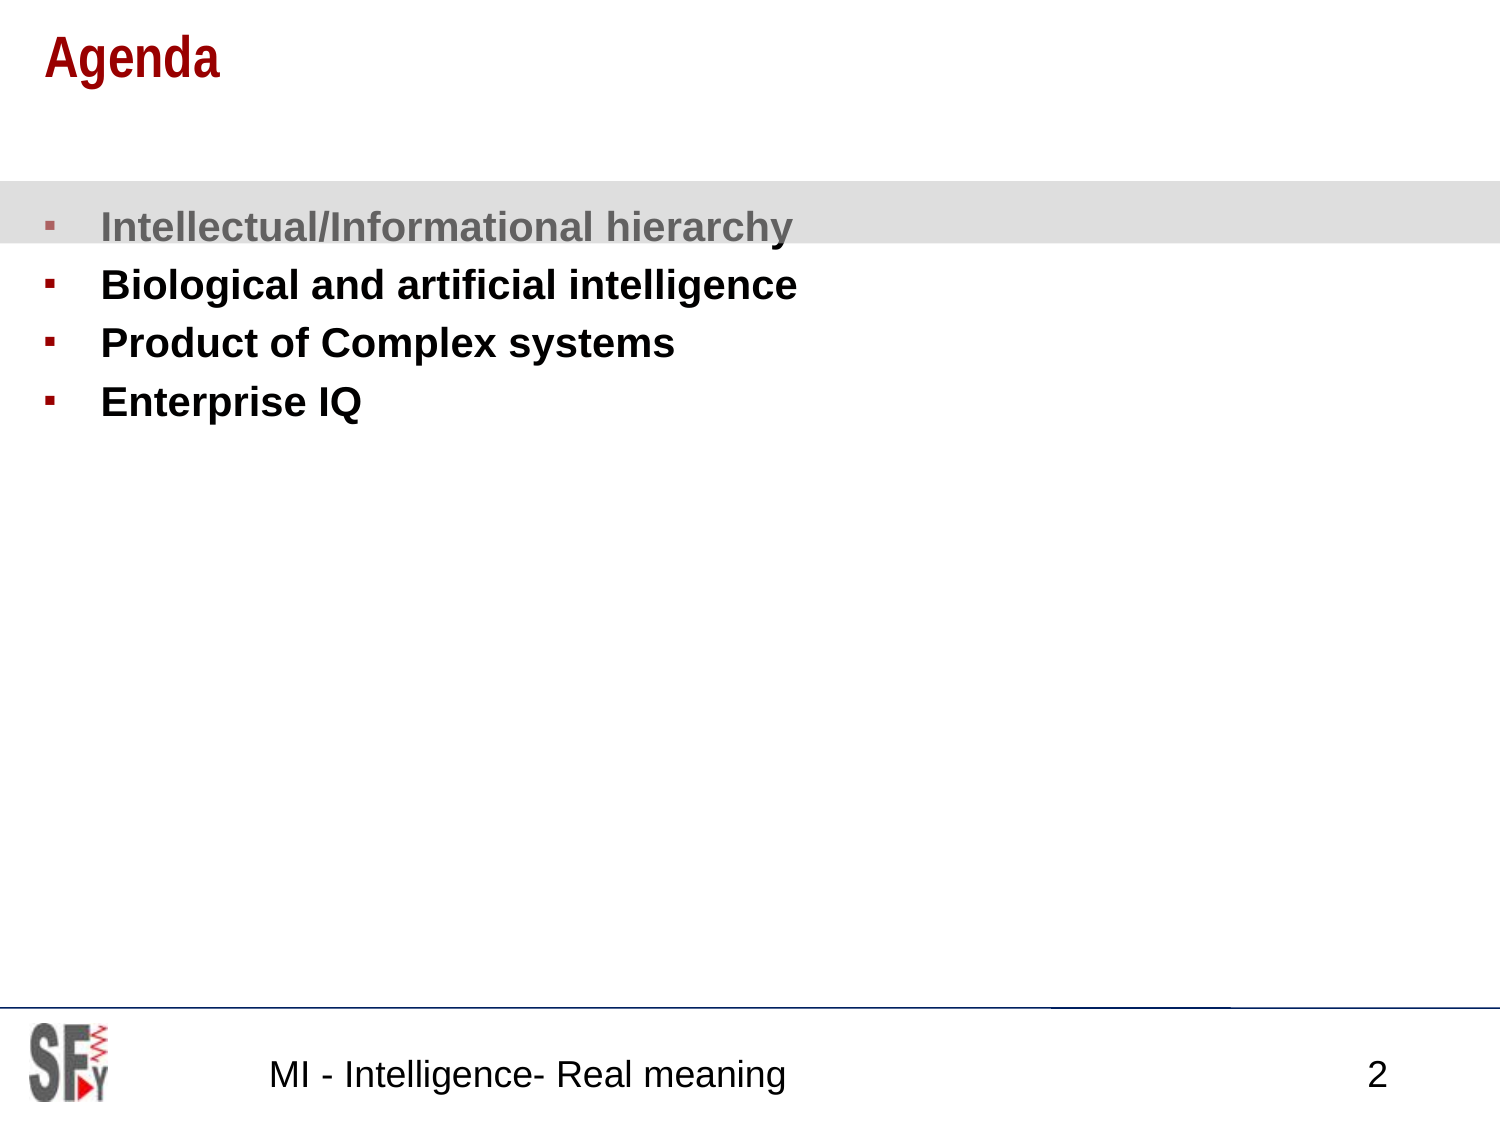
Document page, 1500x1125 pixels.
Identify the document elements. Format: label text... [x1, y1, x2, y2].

text_box [0, 181, 1500, 244]
footer MI - Intelligence- Real meaning [253, 1034, 1336, 1103]
list Intellectual/Informational hierarchy Biological and artificial intelligence Product of Complex systems Enterprise IQ [29, 244, 1471, 988]
slide_number <numéro> [1352, 1034, 1490, 1103]
title Agenda [29, 12, 1471, 138]
picture [29, 1023, 108, 1102]
